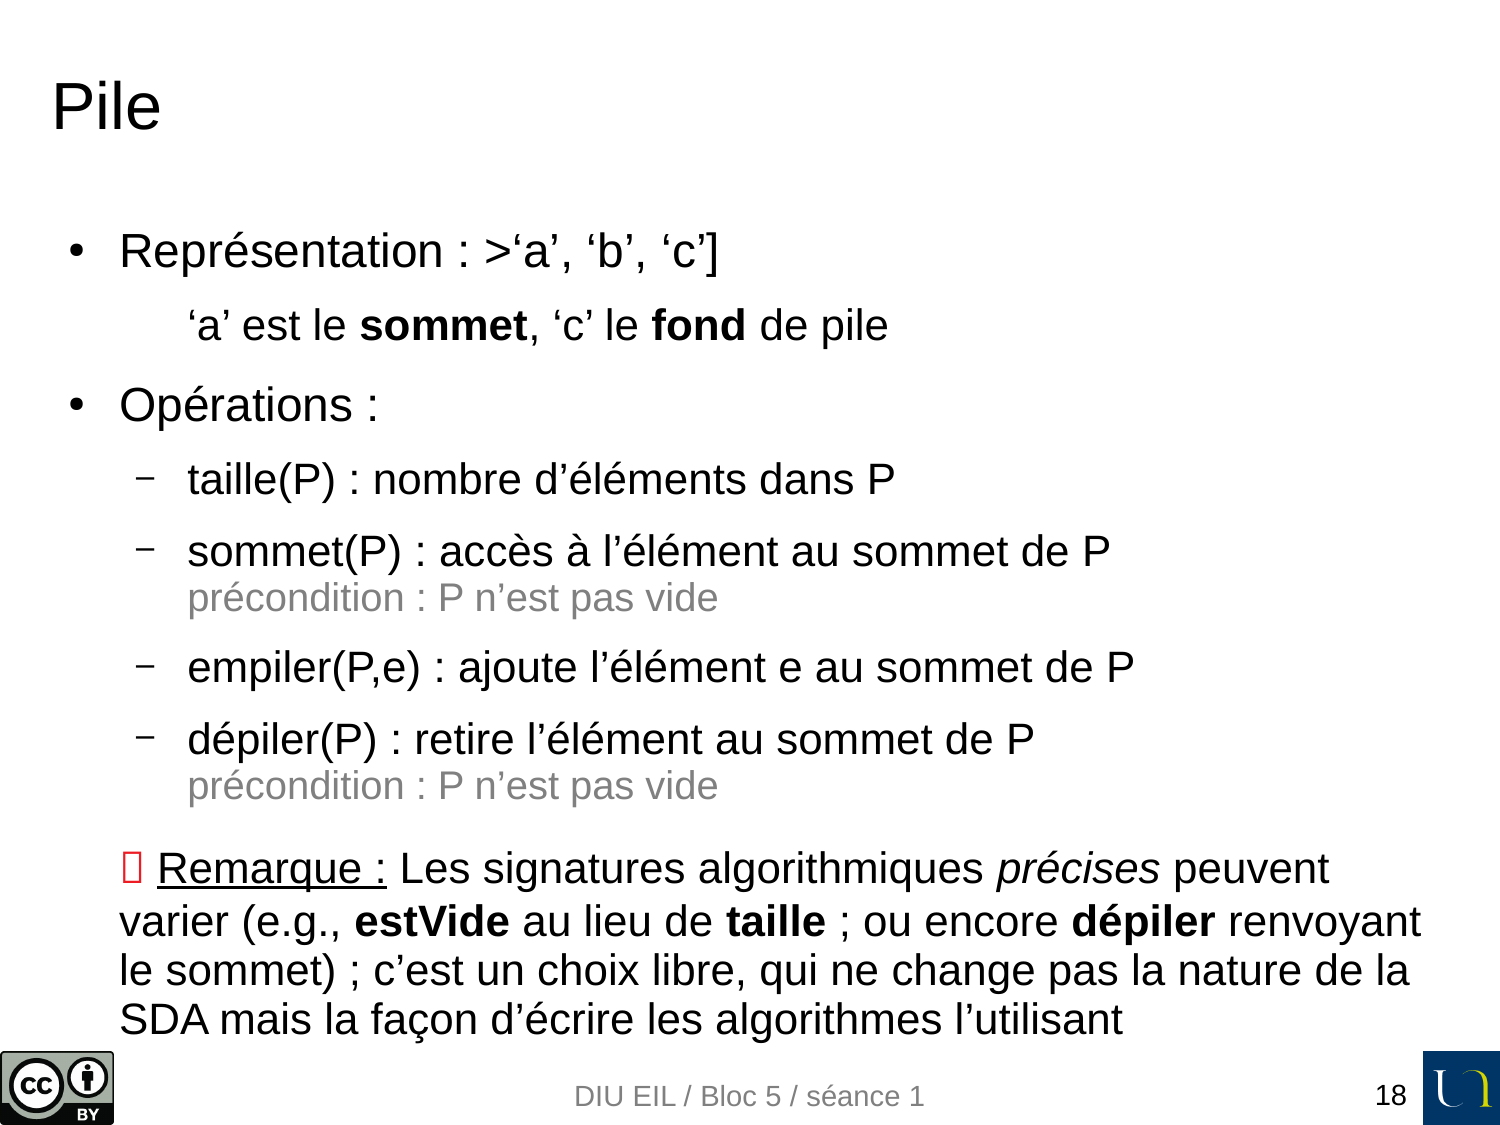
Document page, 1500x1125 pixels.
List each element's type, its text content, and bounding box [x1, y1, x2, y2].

picture [1417, 1051, 1500, 1125]
picture [0, 1051, 114, 1125]
list Représentation : >‘a’, ‘b’, ‘c’] ‘a’ est le sommet, ‘c’ le fond de pile Opérations : taille(P) : nombre d’éléments dans P sommet(P) : accès à l’élément au sommet de P précondition : P n’est pas vide empiler(P,e) : ajoute l’élément e au sommet de P dépiler(P) : retire l’élément au sommet de P précondition : P n’est pas vide  Remarque : Les signatures algorithmiques précises peuvent varier (e.g., estVide au lieu de taille ; ou encore dépiler renvoyant le sommet) ; c’est un choix libre, qui ne change pas la nature de la SDA mais la façon d’écrire les algorithmes l’utilisant [51, 224, 1449, 1052]
title Pile [51, 44, 1449, 170]
